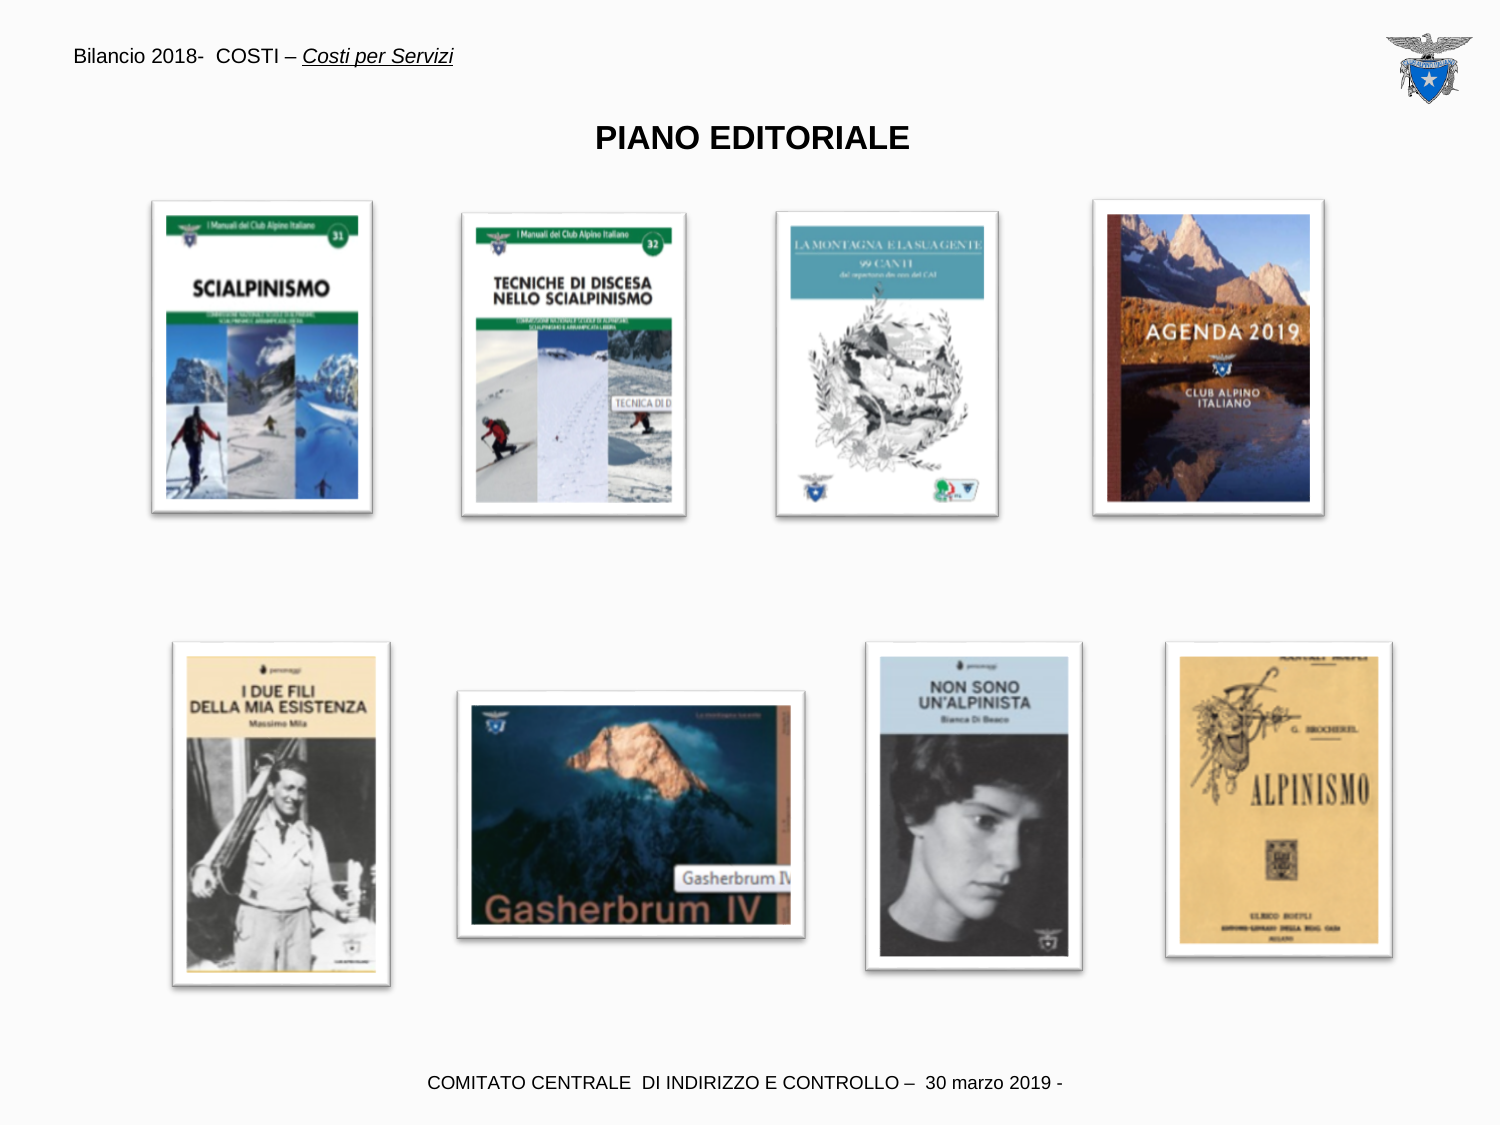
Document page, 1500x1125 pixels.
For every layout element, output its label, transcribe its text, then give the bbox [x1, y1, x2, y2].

picture [765, 203, 1010, 531]
picture [1082, 191, 1336, 530]
picture [450, 205, 697, 531]
picture [1154, 634, 1404, 972]
text_box COMITATO CENTRALE DI INDIRIZZO E CONTROLLO – 30 marzo 2019 - [257, 1062, 1233, 1101]
picture [161, 634, 402, 1002]
text_box PIANO EDITORIALE [262, 115, 1244, 158]
picture [446, 683, 816, 953]
picture [140, 193, 384, 528]
text_box Bilancio 2018- COSTI – Costi per Servizi [58, 35, 504, 76]
picture [854, 634, 1094, 985]
picture [1382, 29, 1477, 112]
